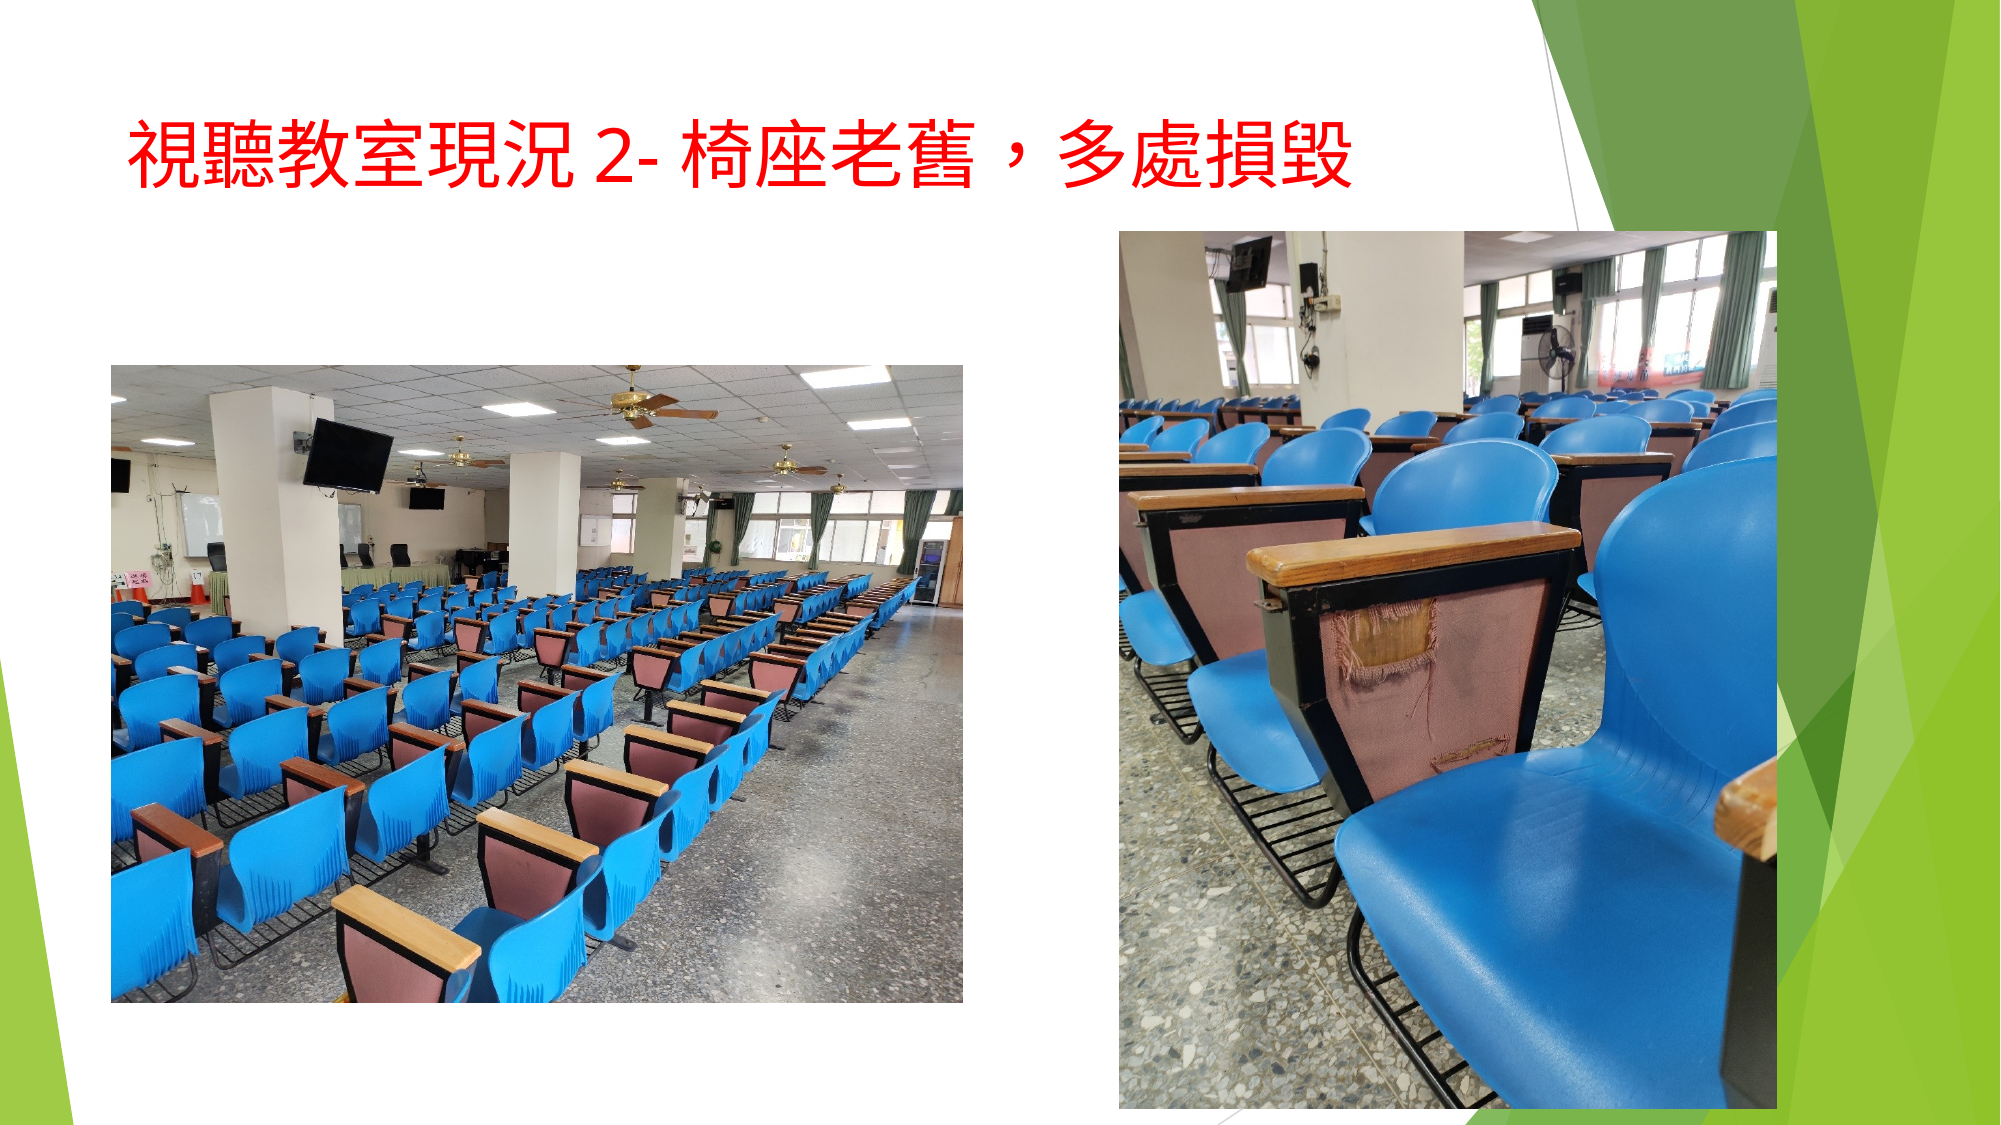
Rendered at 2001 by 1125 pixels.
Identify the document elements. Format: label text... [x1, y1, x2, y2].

picture [111, 365, 963, 1003]
picture [138, 757, 144, 764]
picture [111, 960, 121, 969]
picture [1119, 231, 1777, 1109]
title 視聽教室現況2-椅座老舊，多處損毀 [111, 99, 1859, 317]
